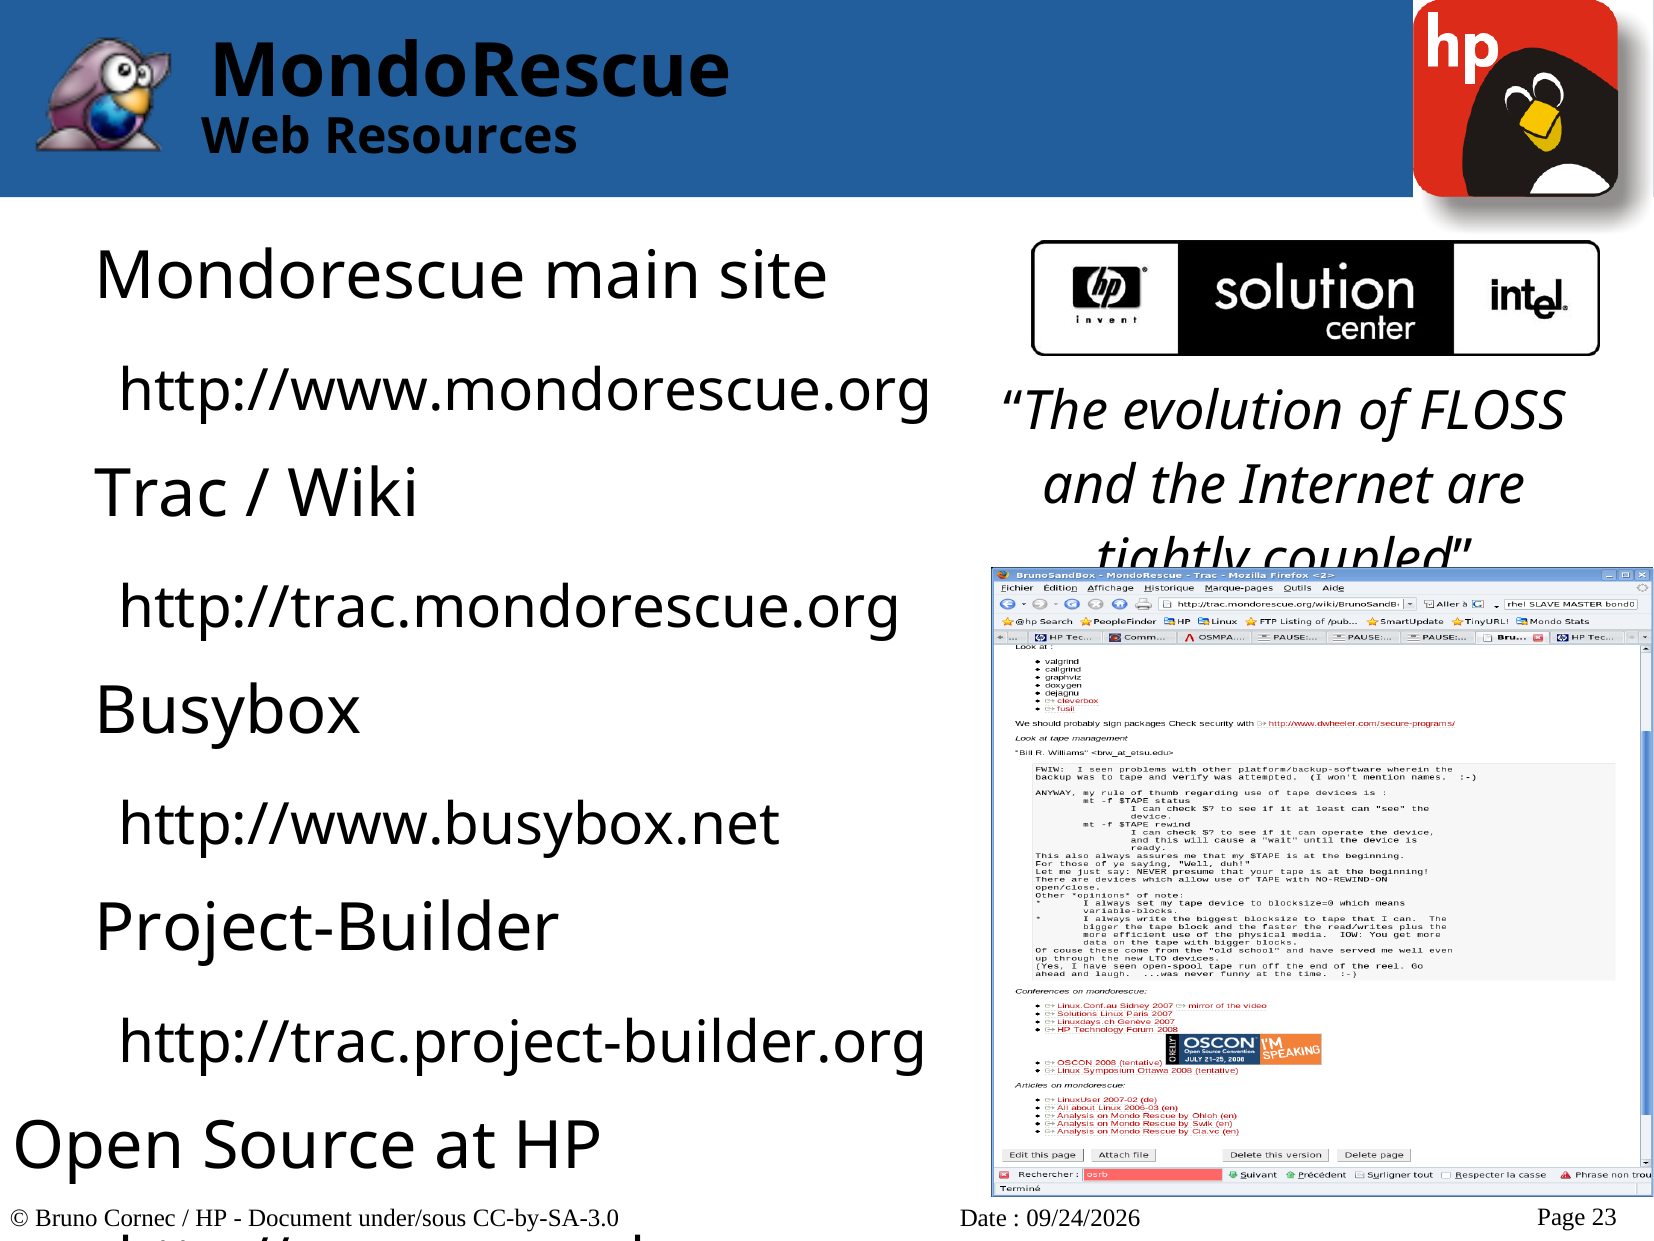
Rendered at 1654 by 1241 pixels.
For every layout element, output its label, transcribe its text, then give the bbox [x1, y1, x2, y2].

text_box “The evolution of FLOSS and the Internet are tightly coupled” [1003, 371, 1632, 567]
title Web Resources [201, 32, 1191, 241]
list Mondorescue main site http://www.mondorescue.org Trac / Wiki http://trac.mondorescue.org Busybox http://www.busybox.net Project-Builder http://trac.project-builder.org Open Source at HP http://opensource.hp.com [11, 227, 1089, 1241]
picture [991, 567, 1654, 1197]
picture [1413, 0, 1654, 235]
picture [1031, 240, 1600, 356]
picture [0, 0, 211, 199]
